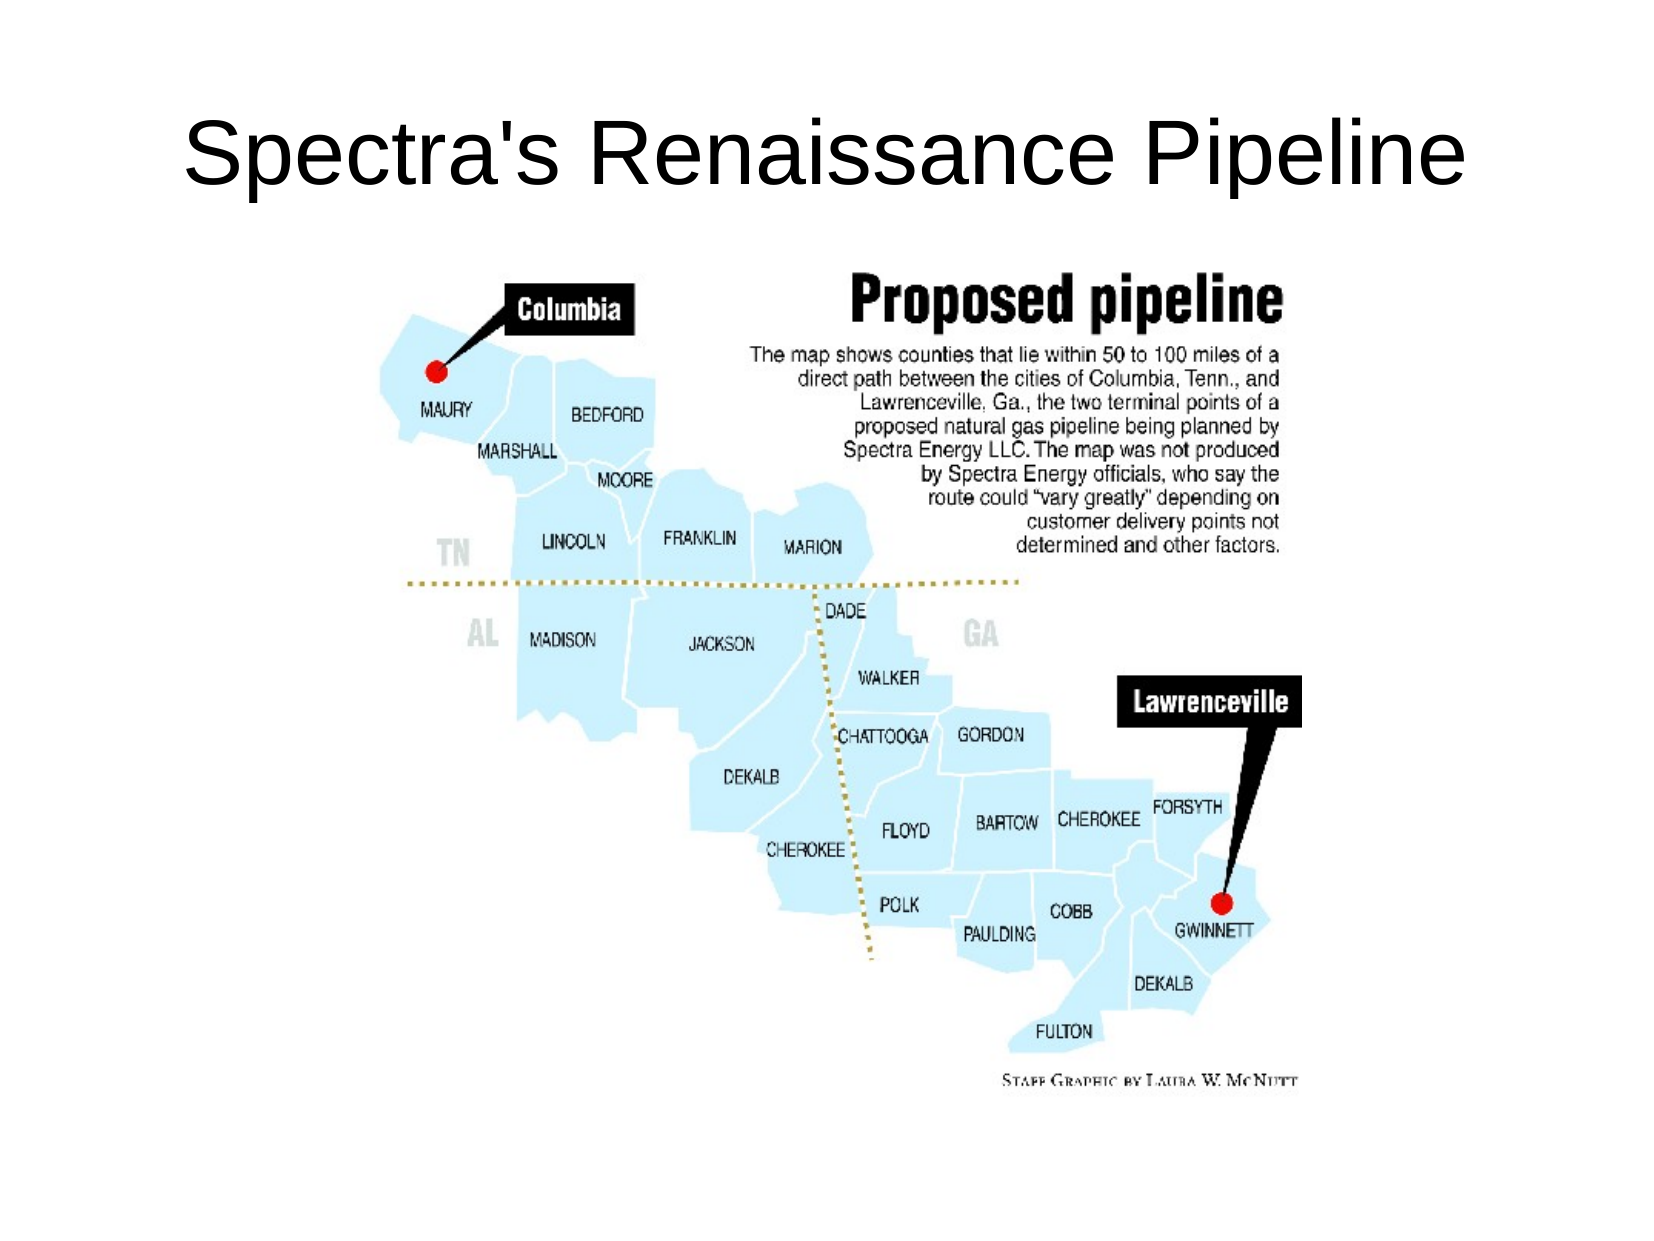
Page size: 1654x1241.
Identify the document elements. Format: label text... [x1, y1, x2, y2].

picture [351, 199, 1302, 1100]
title Spectra's Renaissance Pipeline [82, 49, 1571, 257]
